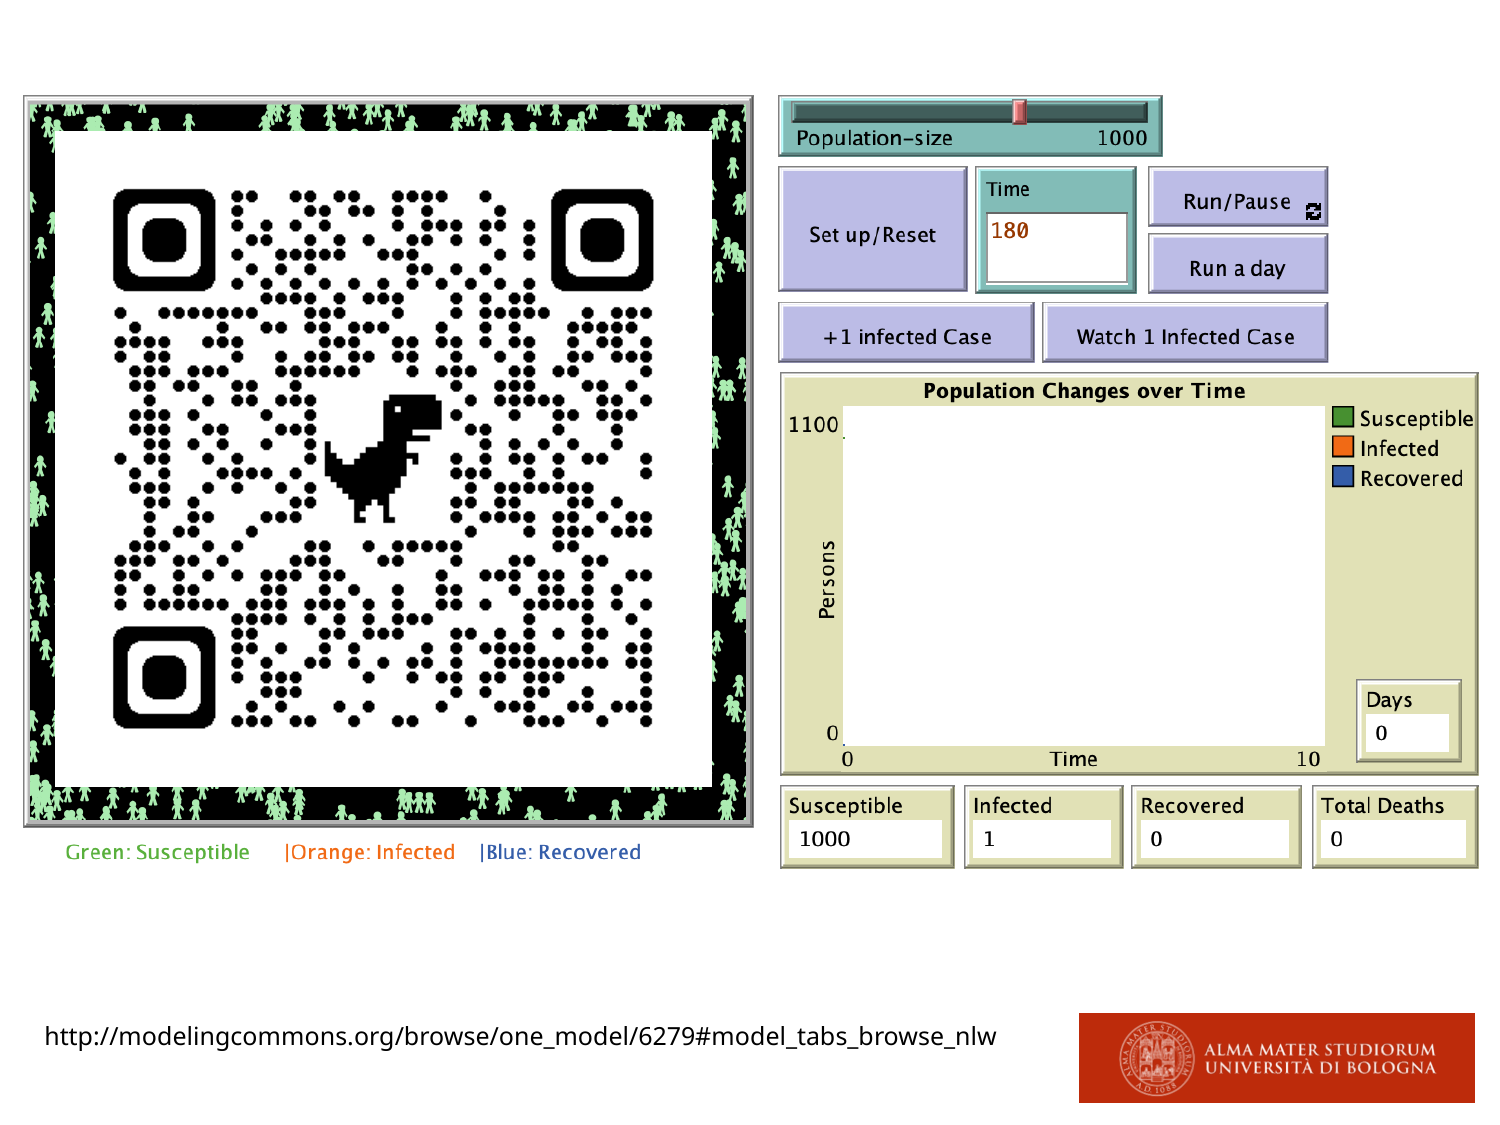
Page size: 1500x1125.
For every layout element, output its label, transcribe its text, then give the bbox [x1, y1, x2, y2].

picture [0, 78, 1500, 898]
list http://modelingcommons.org/browse/one_model/6279#model_tabs_browse_nlw [29, 1012, 1412, 1125]
